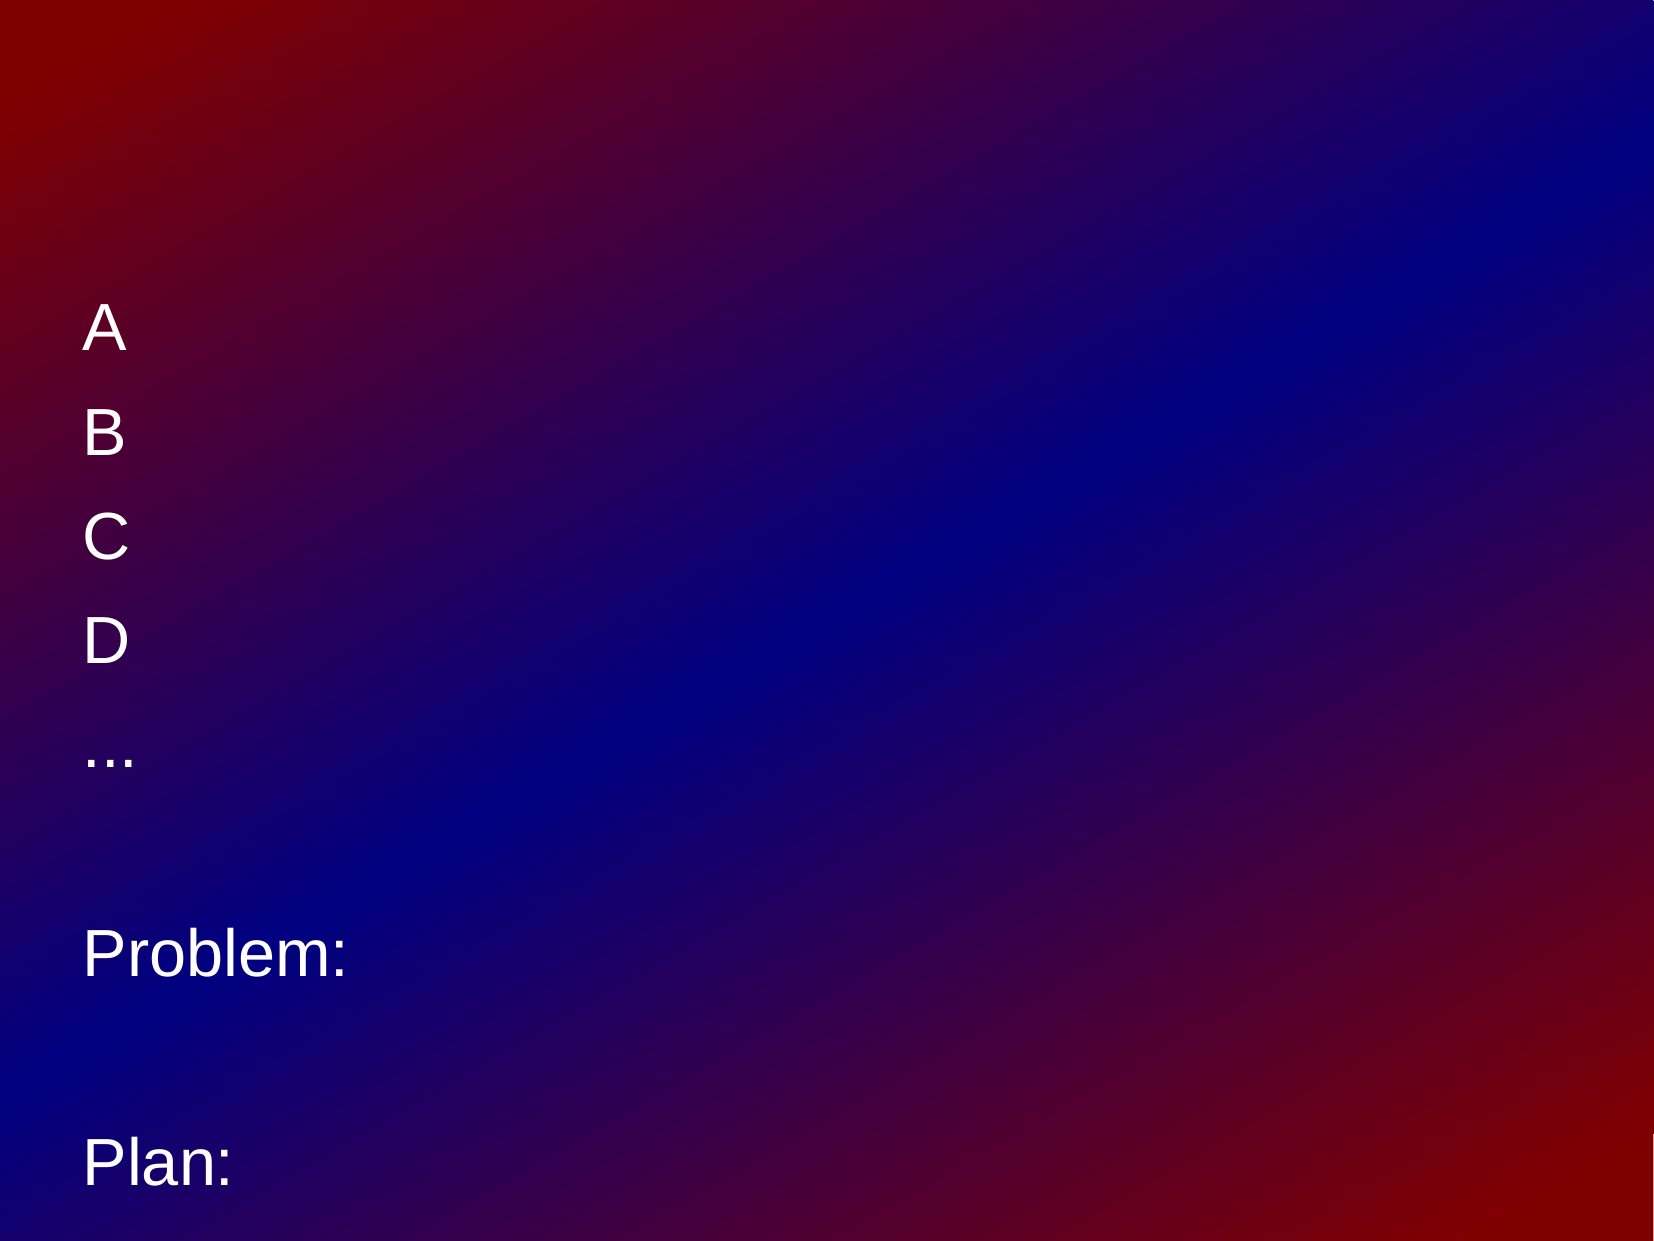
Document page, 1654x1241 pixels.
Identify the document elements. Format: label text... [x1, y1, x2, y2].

list A B C D ... Problem: Plan: [82, 290, 1571, 1200]
